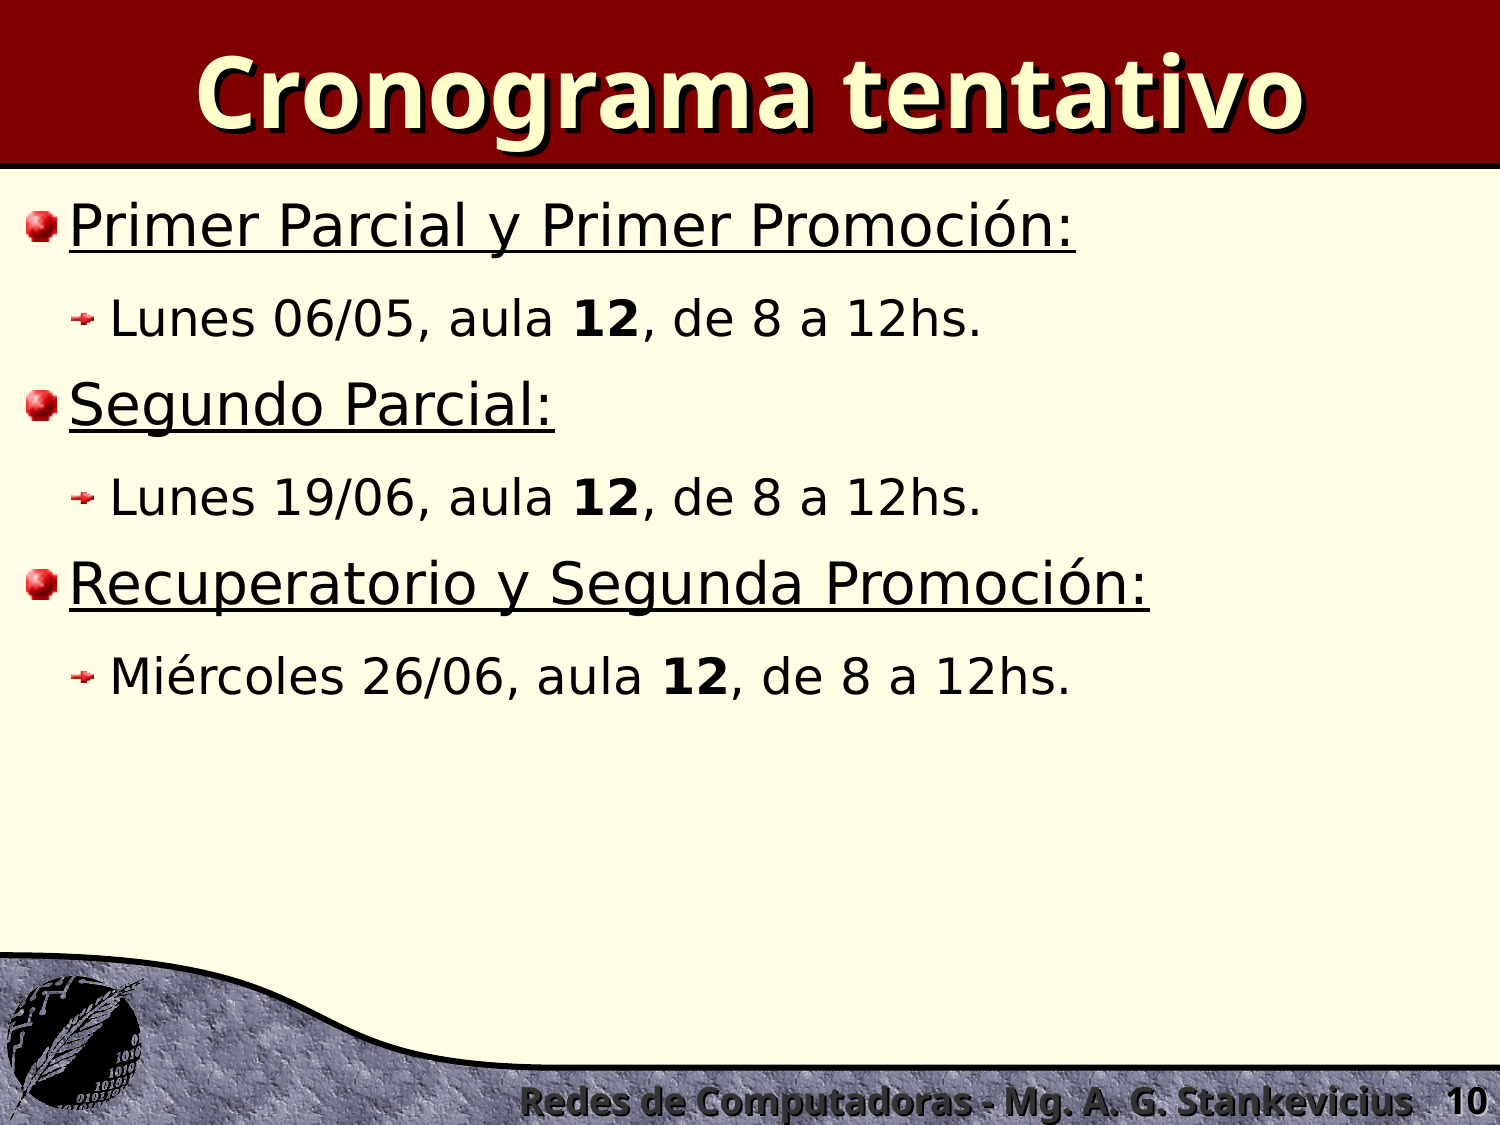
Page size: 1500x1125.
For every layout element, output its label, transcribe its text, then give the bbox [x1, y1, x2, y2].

title Cronograma tentativo [15, 5, 1485, 160]
picture [1047, 1100, 1054, 1110]
list Primer Parcial y Primer Promoción: Lunes 06/05, aula 12, de 8 a 12hs. Segundo Parcial: Lunes 19/06, aula 12, de 8 a 12hs. Recuperatorio y Segunda Promoción: Miércoles 26/06, aula 12, de 8 a 12hs. [11, 192, 1486, 935]
picture [790, 1100, 795, 1110]
picture [0, 959, 1500, 1125]
